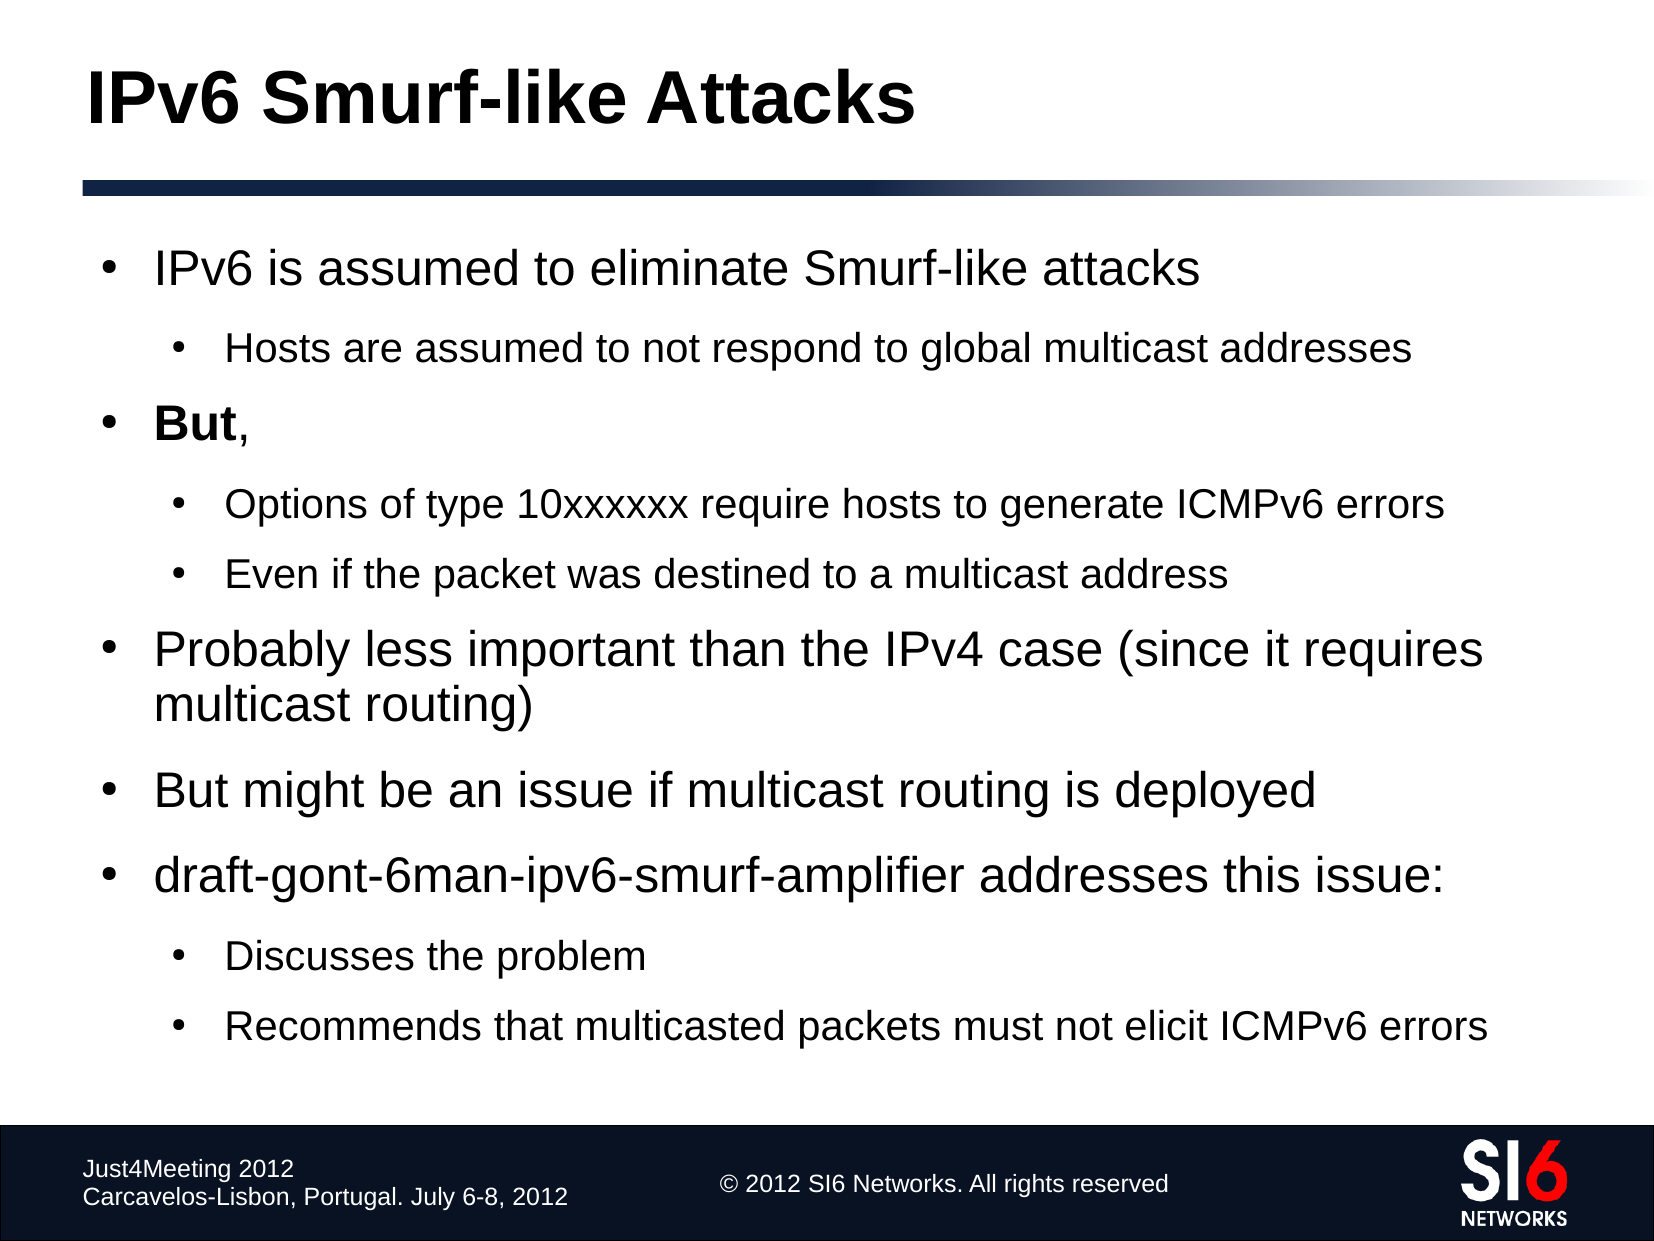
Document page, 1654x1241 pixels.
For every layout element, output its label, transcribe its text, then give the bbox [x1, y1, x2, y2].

title IPv6 Smurf-like Attacks [86, 30, 1576, 166]
picture [1461, 1139, 1567, 1226]
list IPv6 is assumed to eliminate Smurf-like attacks Hosts are assumed to not respond to global multicast addresses But, Options of type 10xxxxxx require hosts to generate ICMPv6 errors Even if the packet was destined to a multicast address Probably less important than the IPv4 case (since it requires multicast routing) But might be an issue if multicast routing is deployed draft-gont-6man-ipv6-smurf-amplifier addresses this issue: Discusses the problem Recommends that multicasted packets must not elicit ICMPv6 errors [82, 240, 1571, 1059]
